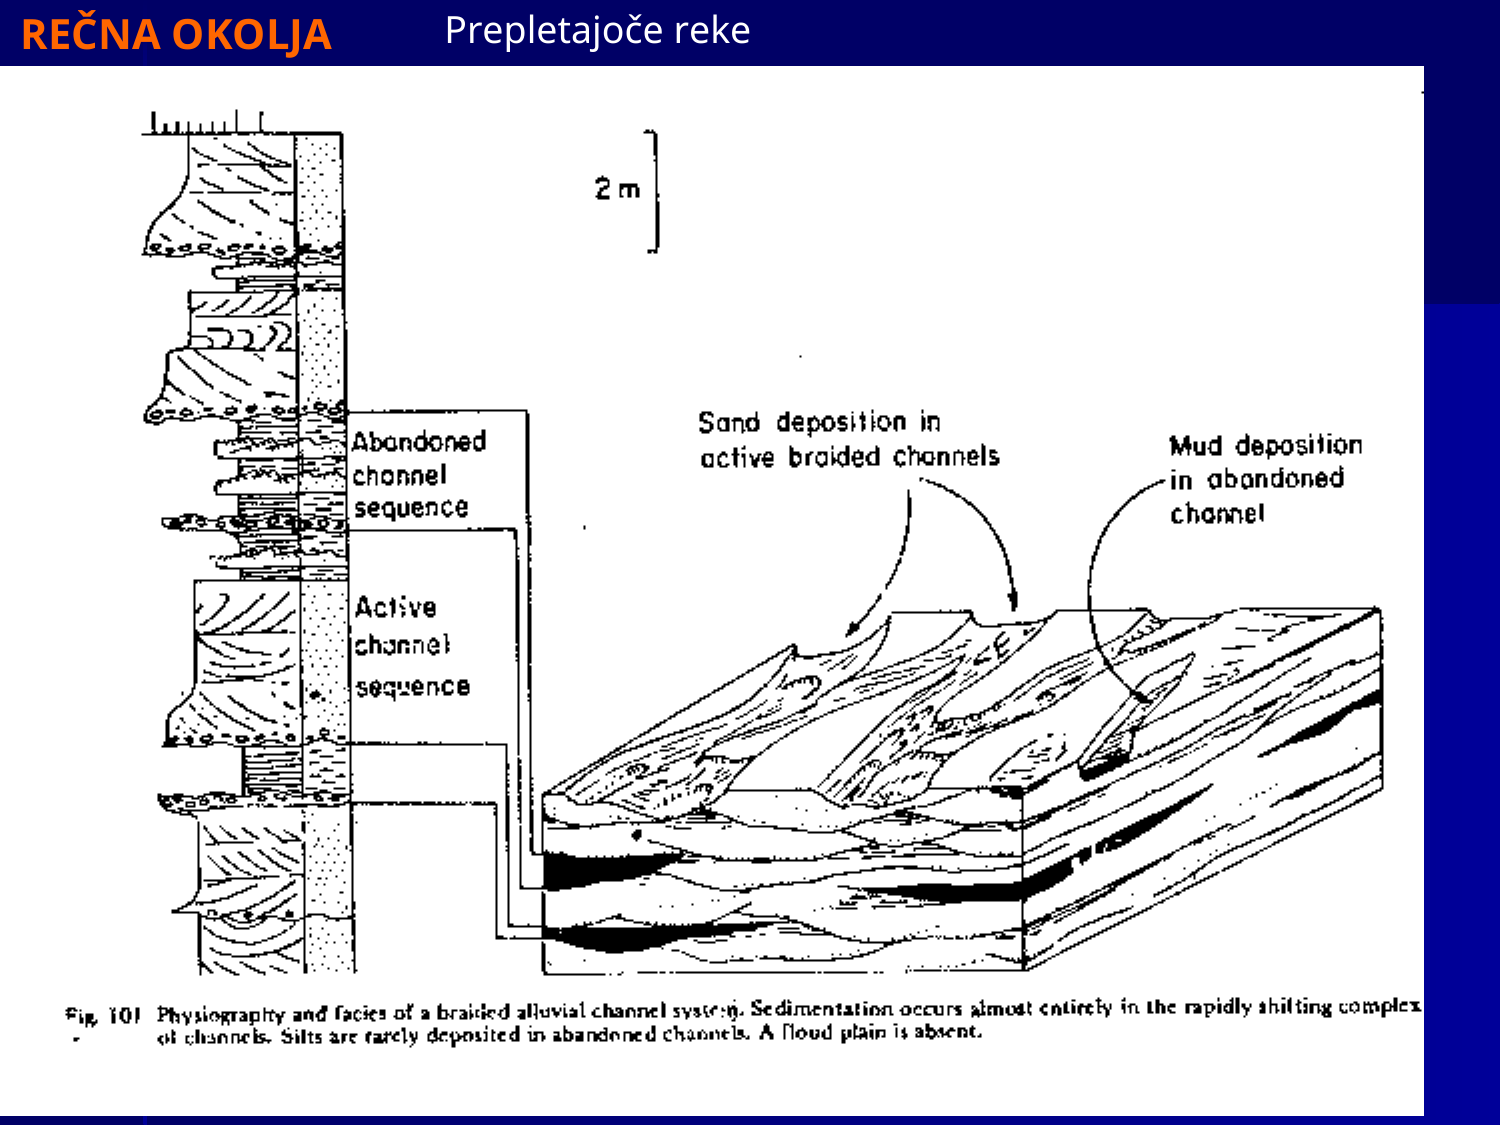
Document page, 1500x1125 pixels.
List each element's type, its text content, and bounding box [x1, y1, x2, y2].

picture [0, 66, 1424, 1116]
text_box Prepletajoče reke [429, 0, 767, 59]
text_box REČNA OKOLJA [6, 0, 348, 66]
